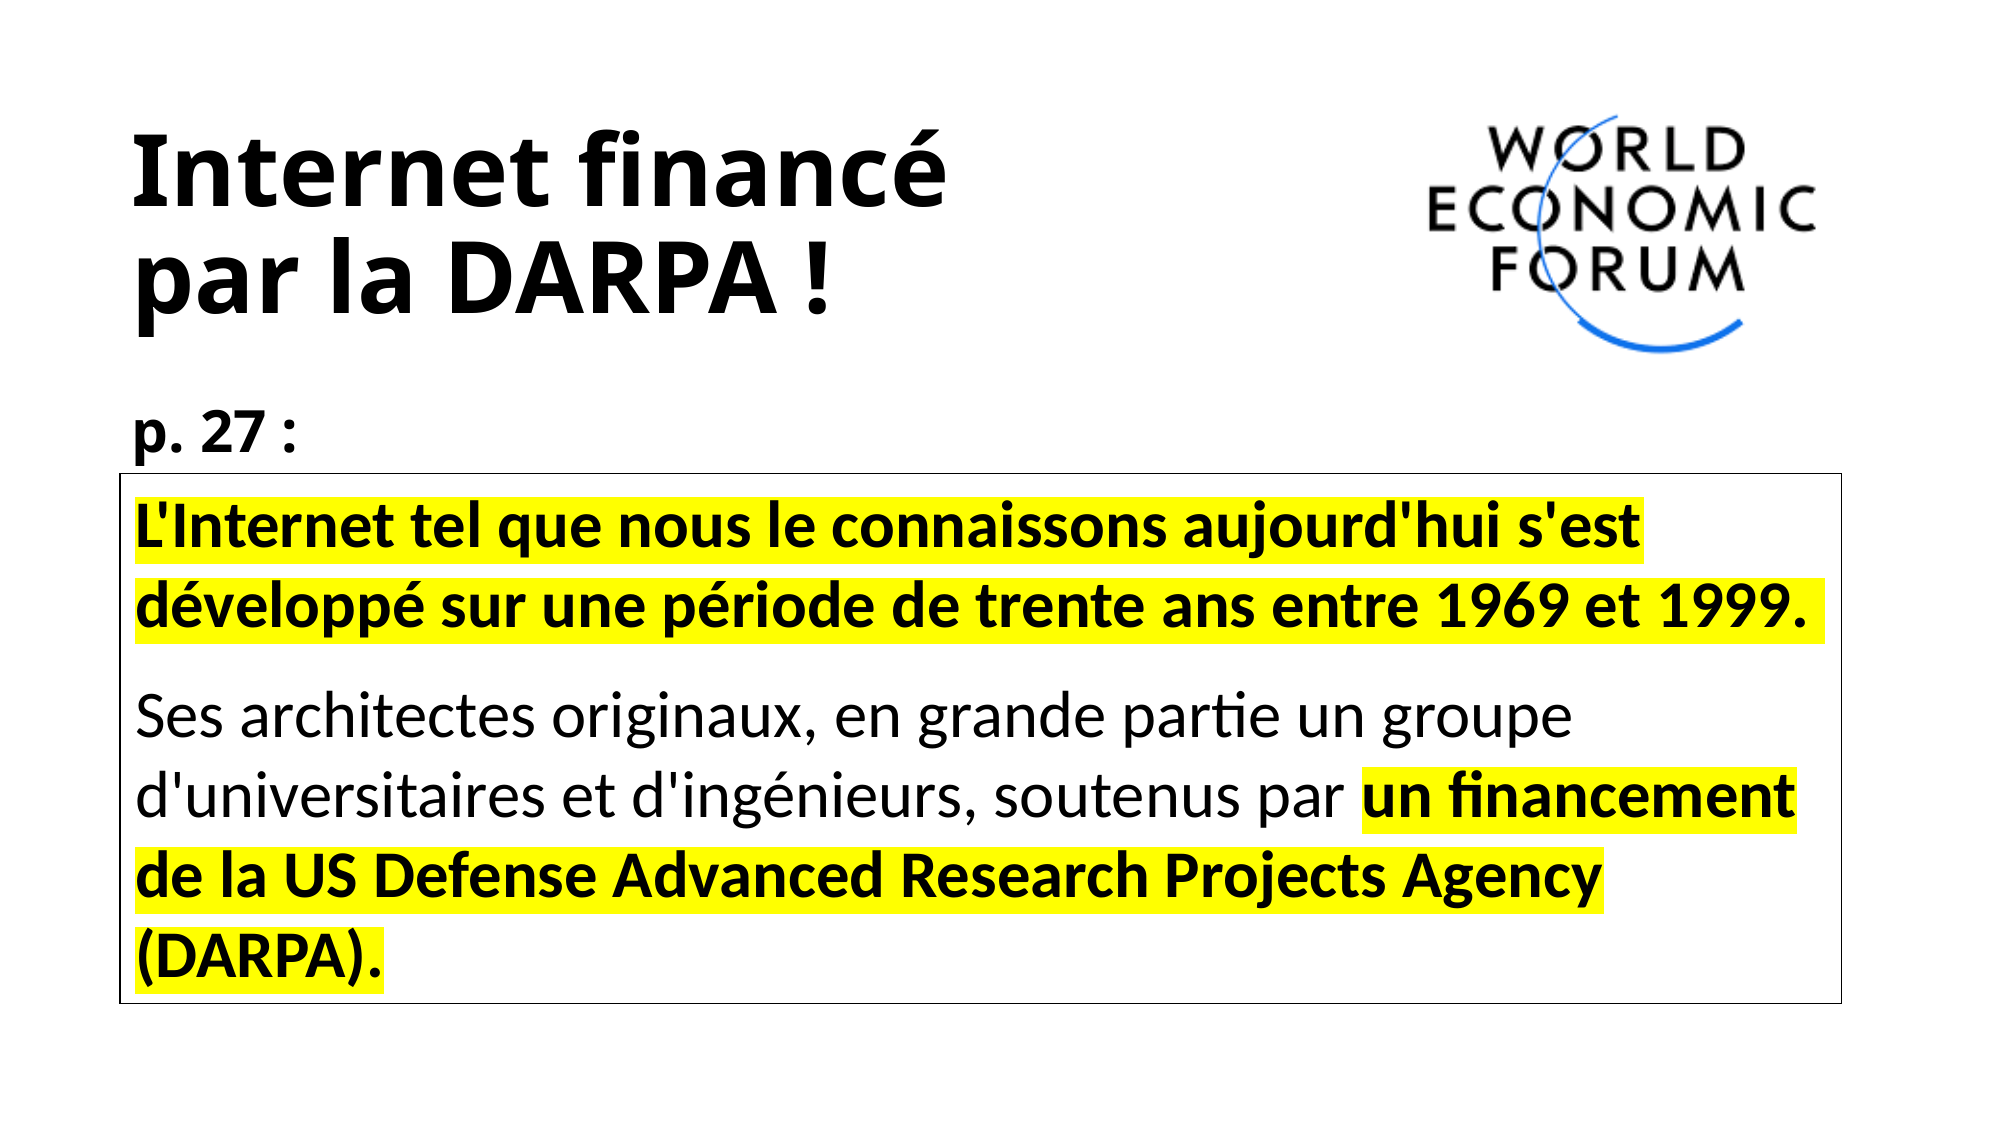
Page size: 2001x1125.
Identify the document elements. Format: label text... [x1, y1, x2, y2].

title Internet financé par la DARPA ! [116, 112, 1407, 330]
text_box p. 27 : [116, 386, 359, 473]
picture [1407, 55, 1839, 387]
text_box L'Internet tel que nous le connaissons aujourd'hui s'est développé sur une période de trente ans entre 1969 et 1999. Ses architectes originaux, en grande partie un groupe d'universitaires et d'ingénieurs, soutenus par un financement de la US Defense Advanced Research Projects Agency (DARPA). [120, 473, 1842, 1004]
